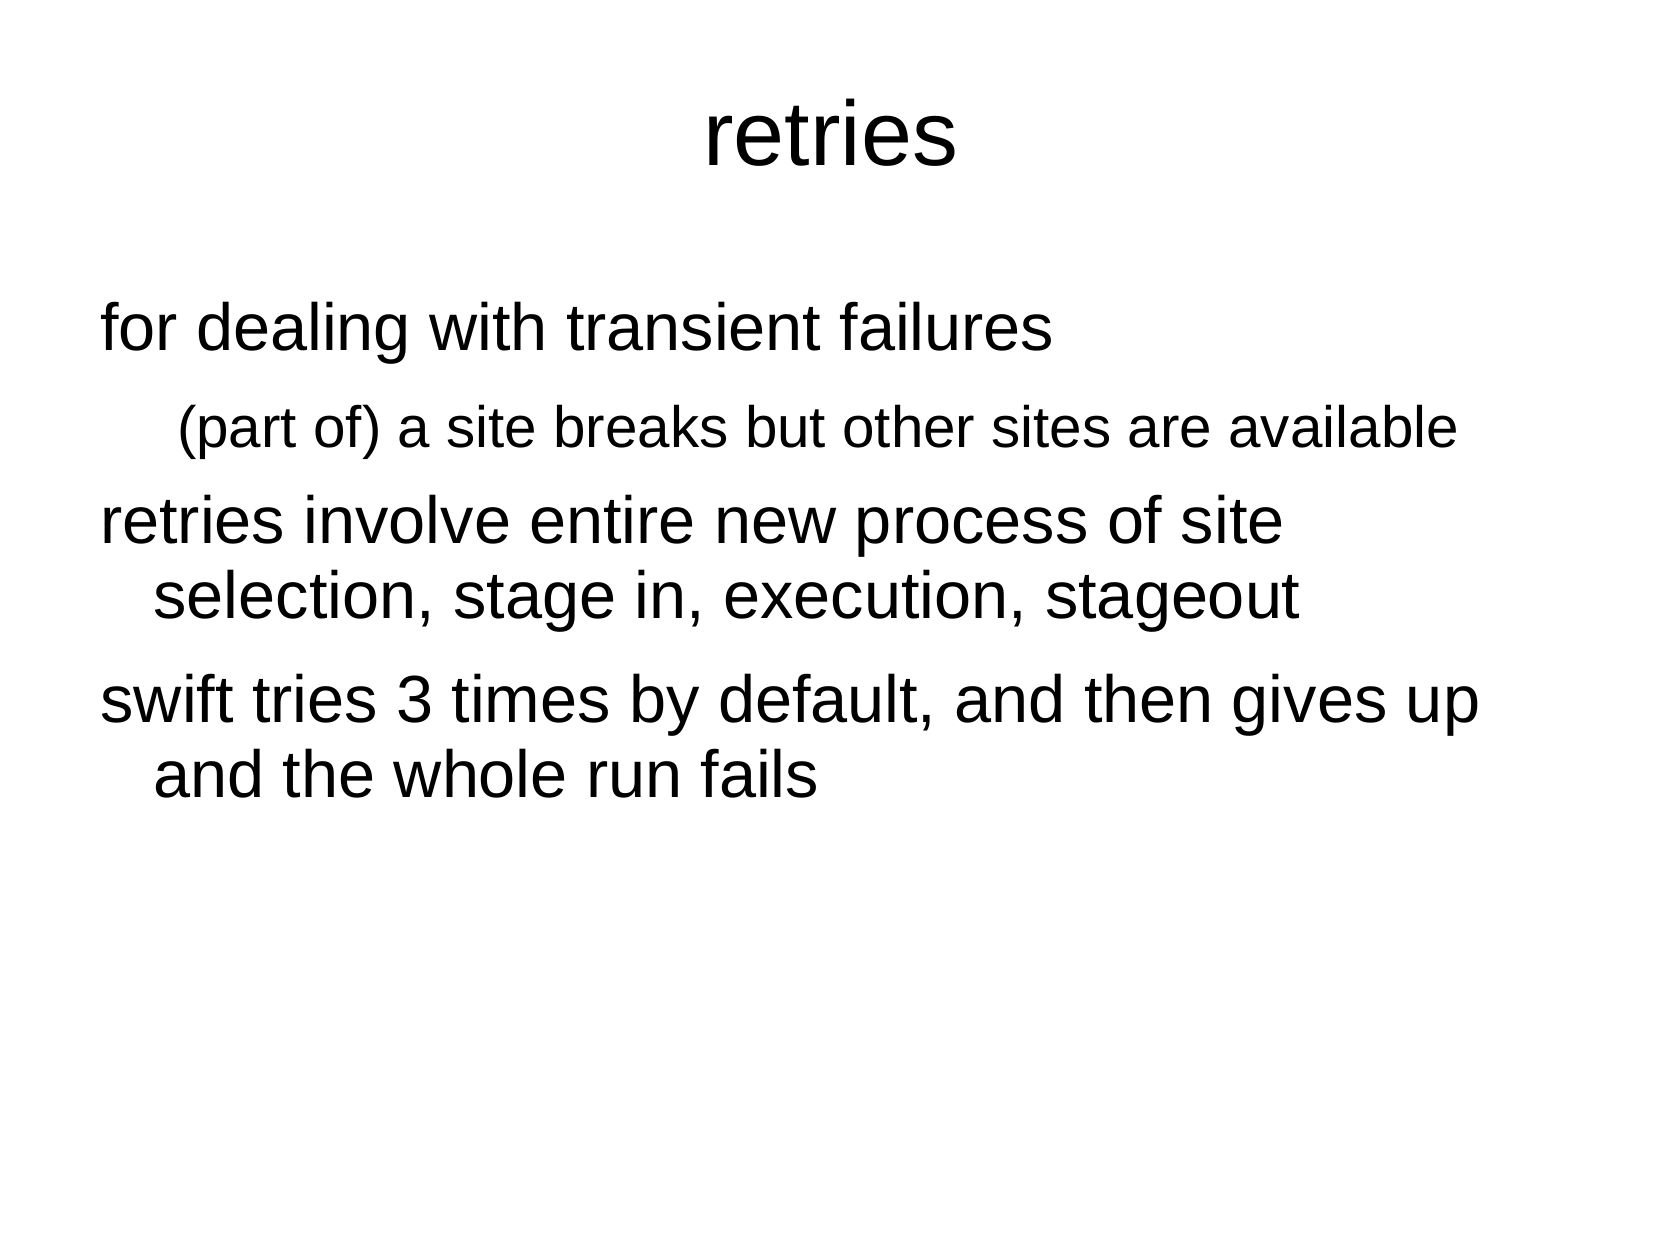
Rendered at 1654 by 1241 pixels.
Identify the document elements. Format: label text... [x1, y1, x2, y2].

list for dealing with transient failures (part of) a site breaks but other sites are available retries involve entire new process of site selection, stage in, execution, stageout swift tries 3 times by default, and then gives up and the whole run fails [82, 290, 1571, 1094]
title retries [86, 37, 1576, 230]
